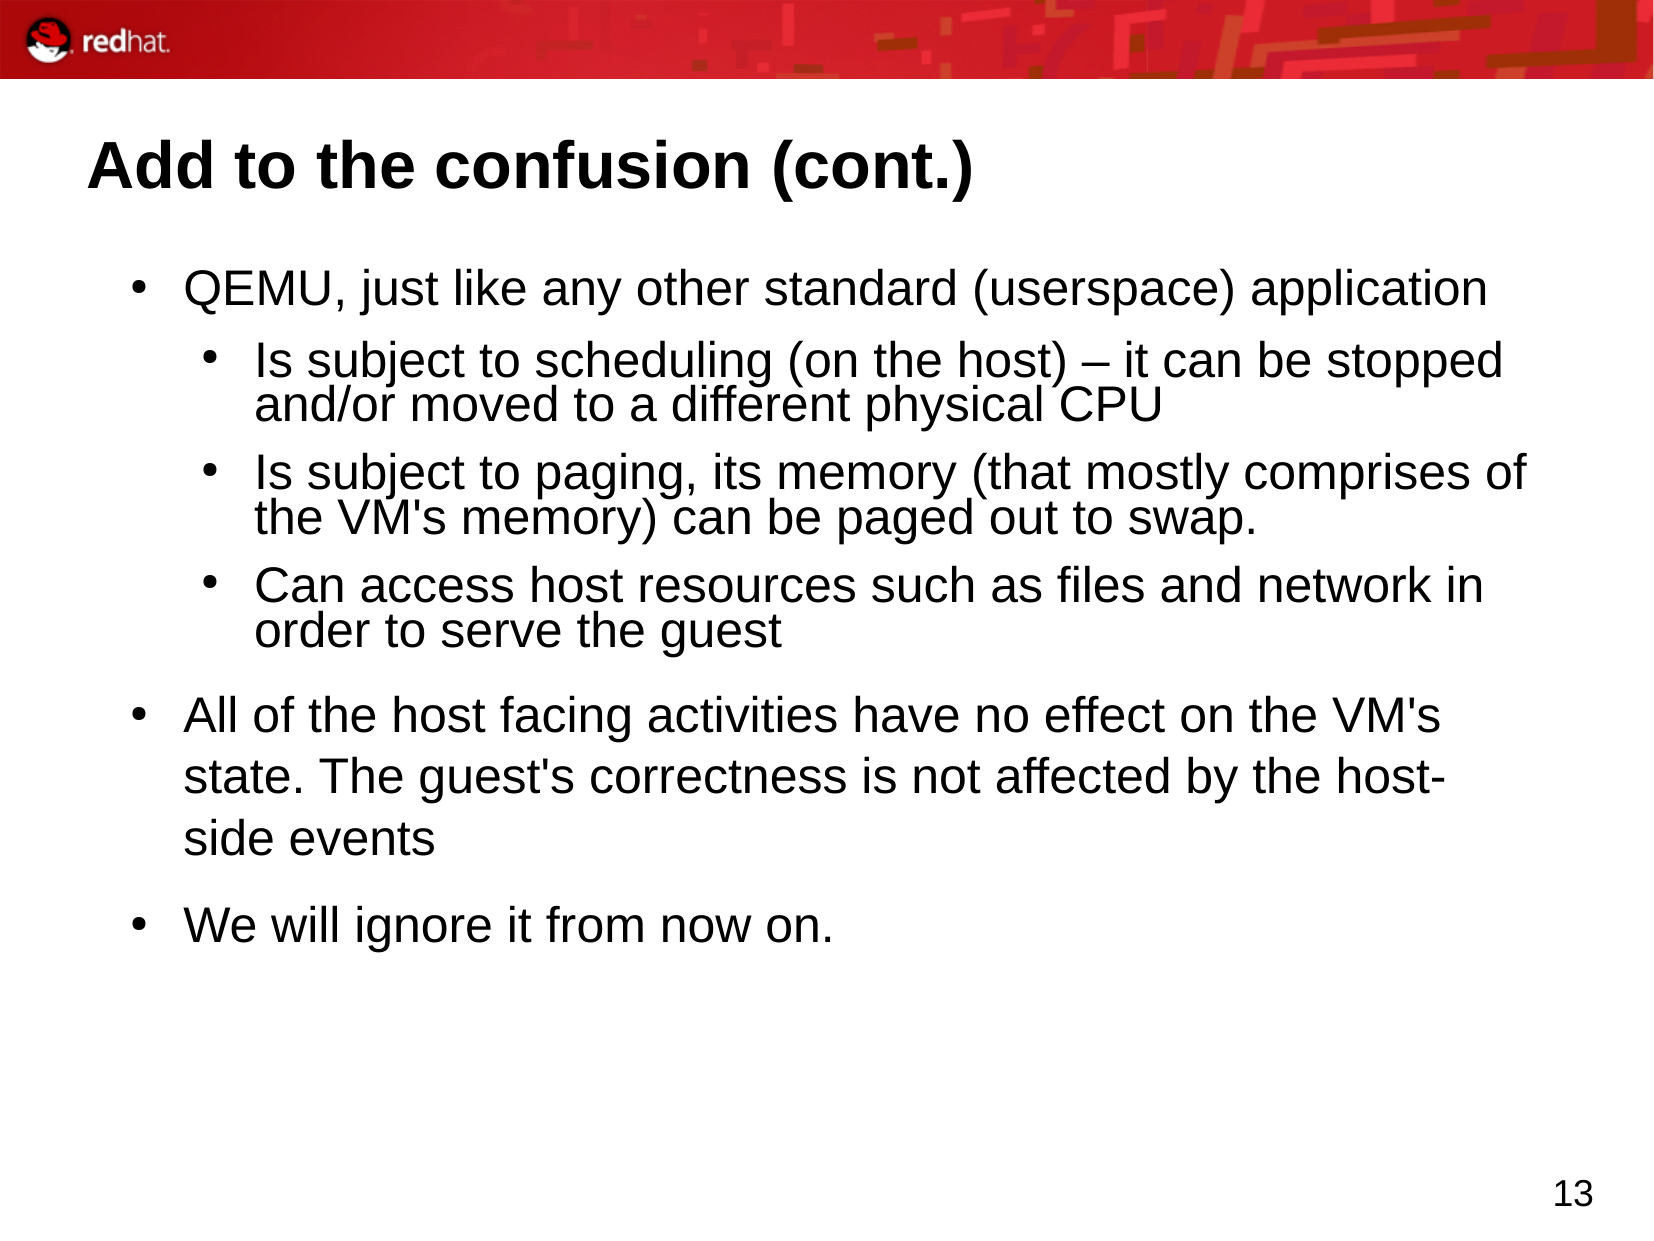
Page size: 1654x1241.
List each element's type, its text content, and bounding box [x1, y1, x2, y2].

title Add to the confusion (cont.) [86, 93, 1576, 244]
list QEMU, just like any other standard (userspace) application Is subject to scheduling (on the host) – it can be stopped and/or moved to a different physical CPU Is subject to paging, its memory (that mostly comprises of the VM's memory) can be paged out to swap. Can access host resources such as files and network in order to serve the guest All of the host facing activities have no effect on the VM's state. The guest's correctness is not affected by the host-side events We will ignore it from now on. [112, 254, 1538, 1019]
picture [0, 0, 1654, 79]
